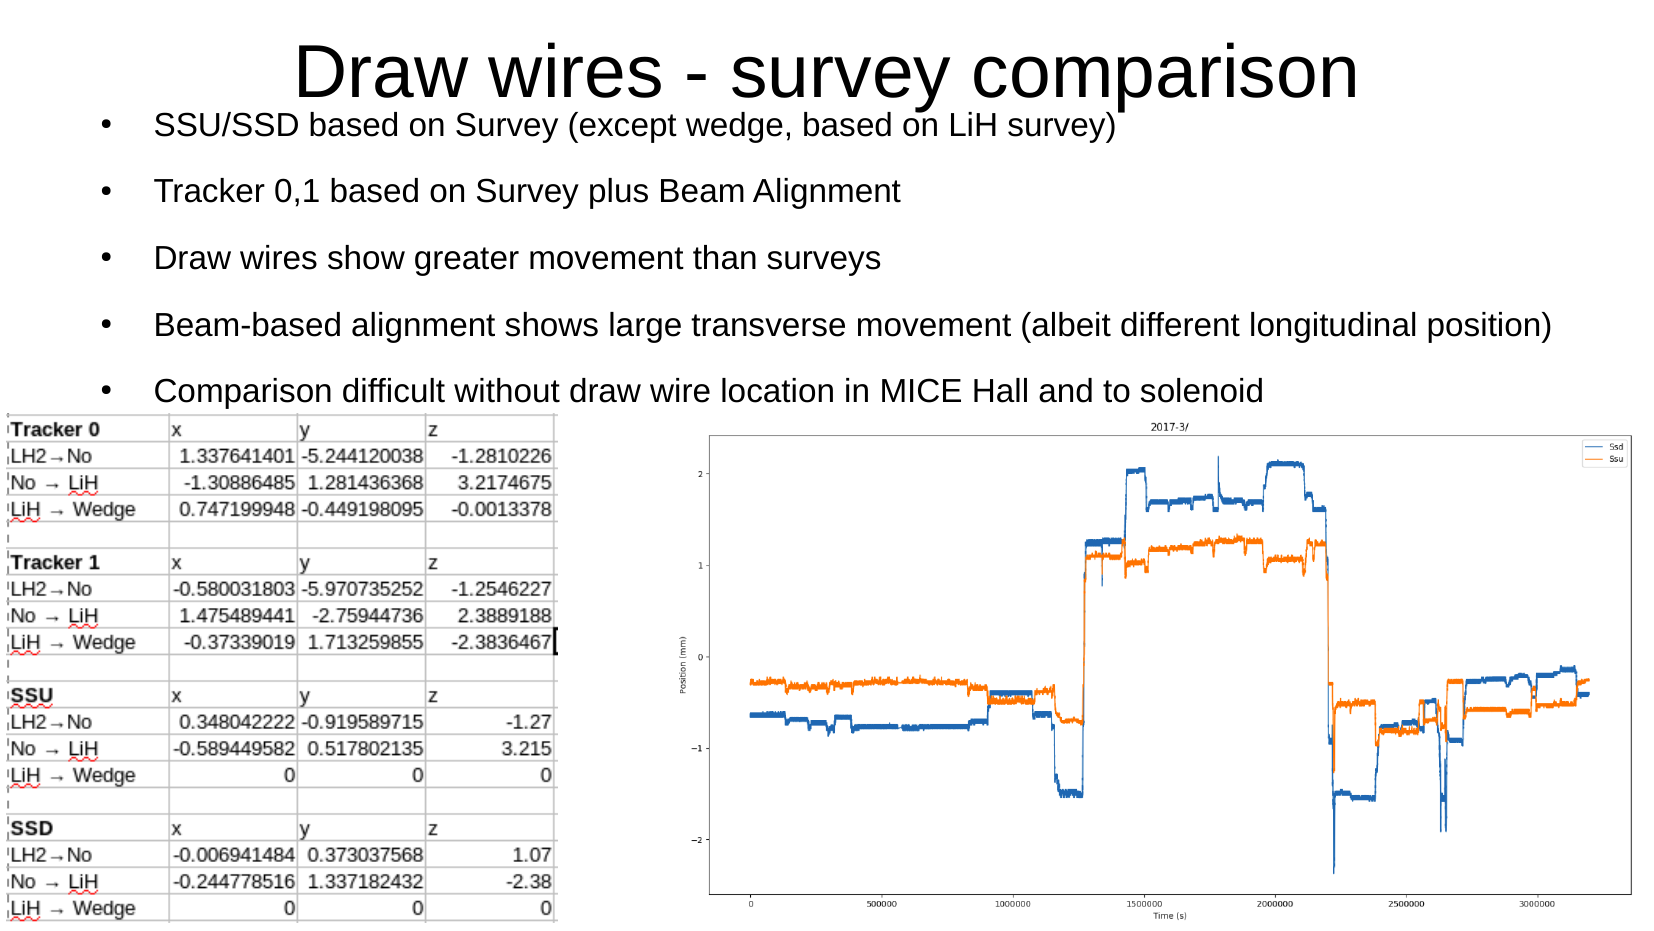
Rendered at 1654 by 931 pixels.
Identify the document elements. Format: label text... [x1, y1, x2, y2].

picture [637, 403, 1654, 931]
title Draw wires - survey comparison [82, 0, 1571, 106]
picture [6, 413, 558, 923]
list SSU/SSD based on Survey (except wedge, based on LiH survey) Tracker 0,1 based on Survey plus Beam Alignment Draw wires show greater movement than surveys Beam-based alignment shows large transverse movement (albeit different longitudinal position) Comparison difficult without draw wire location in MICE Hall and to solenoid [82, 106, 1571, 646]
